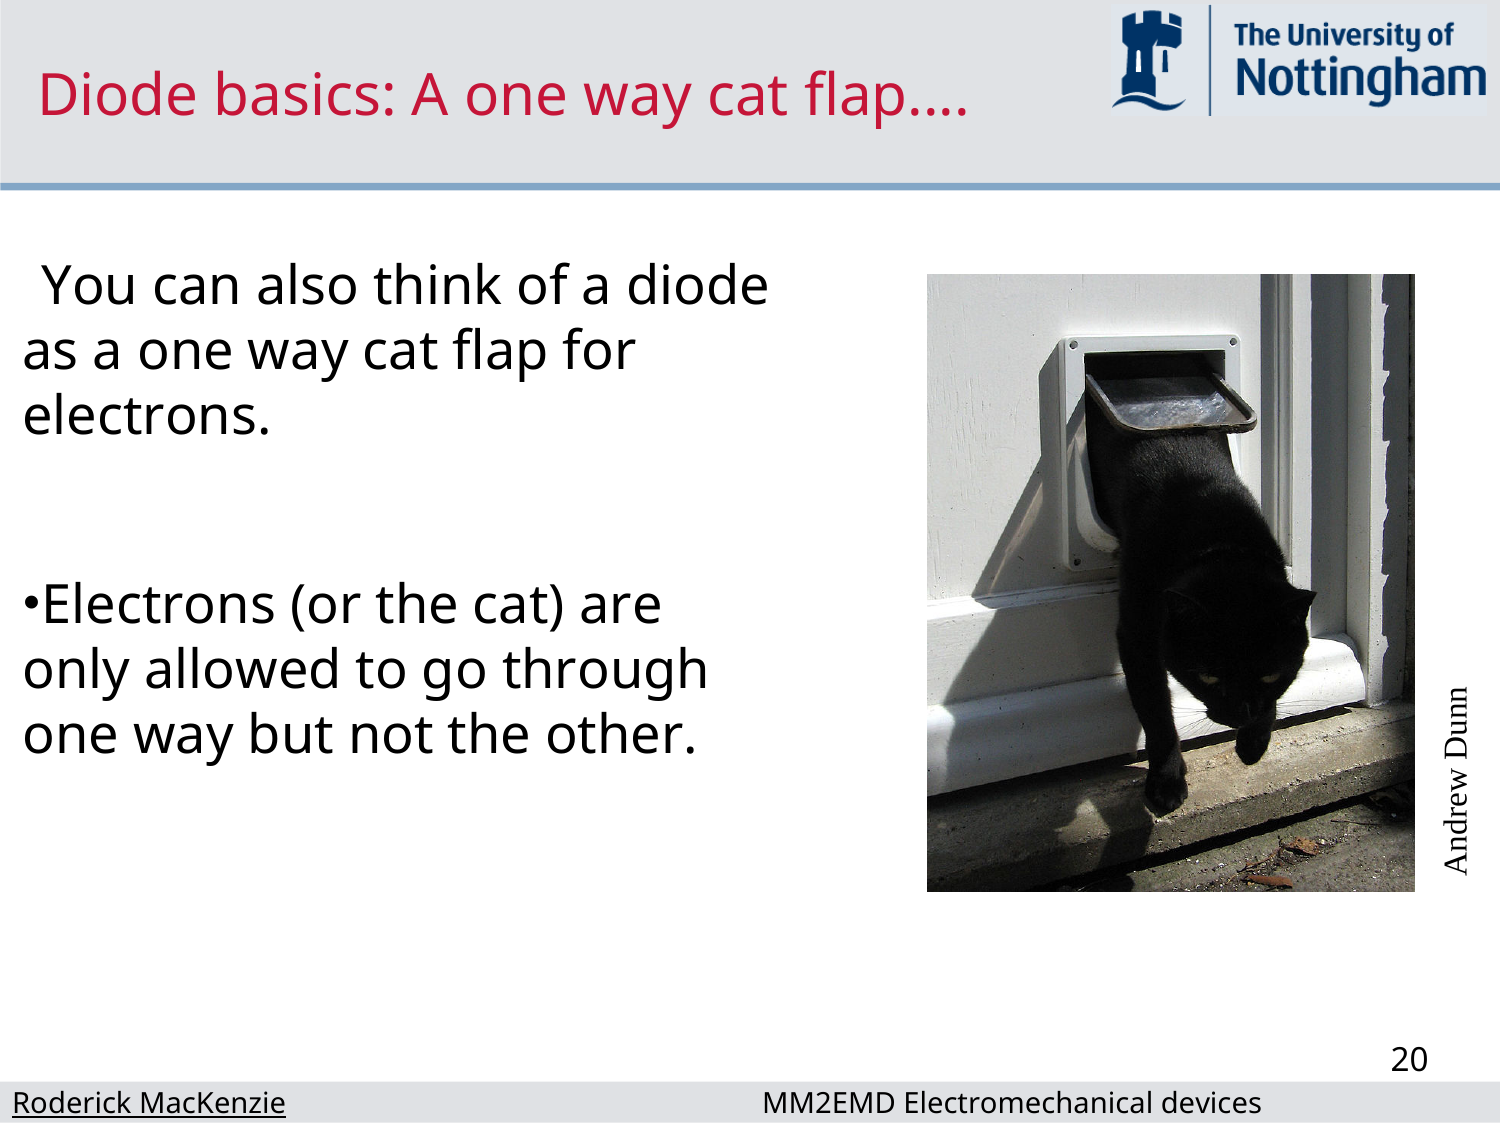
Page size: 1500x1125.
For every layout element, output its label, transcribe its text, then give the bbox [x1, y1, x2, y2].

text_box You can also think of a diode as a one way cat flap for electrons. Electrons (or the cat) are only allowed to go through one way but not the other. [7, 243, 819, 798]
text_box <number> [1375, 1030, 1500, 1101]
picture [1111, 4, 1487, 116]
text_box Andrew Dunn [1426, 576, 1500, 891]
title Diode basics: A one way cat flap.... [22, 17, 1060, 169]
picture [927, 274, 1415, 892]
